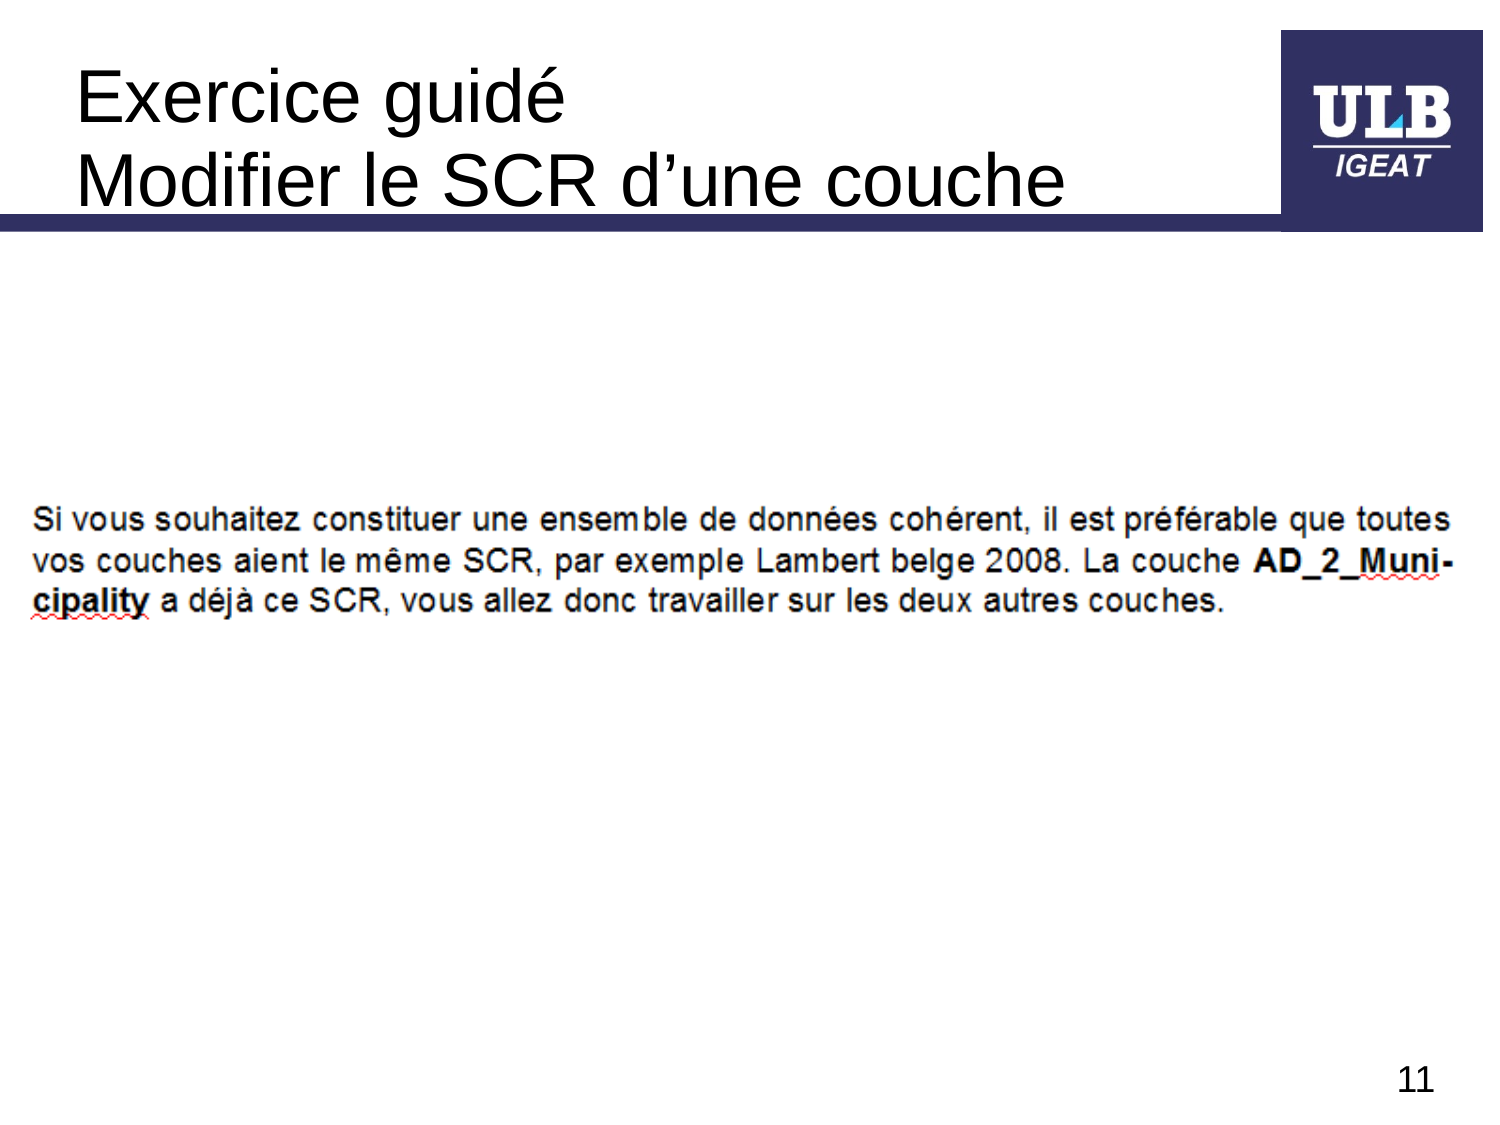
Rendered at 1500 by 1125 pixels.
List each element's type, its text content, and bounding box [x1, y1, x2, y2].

picture [1281, 30, 1483, 232]
picture [0, 484, 1500, 635]
title Exercice guidé Modifier le SCR d’une couche [75, 44, 1425, 233]
